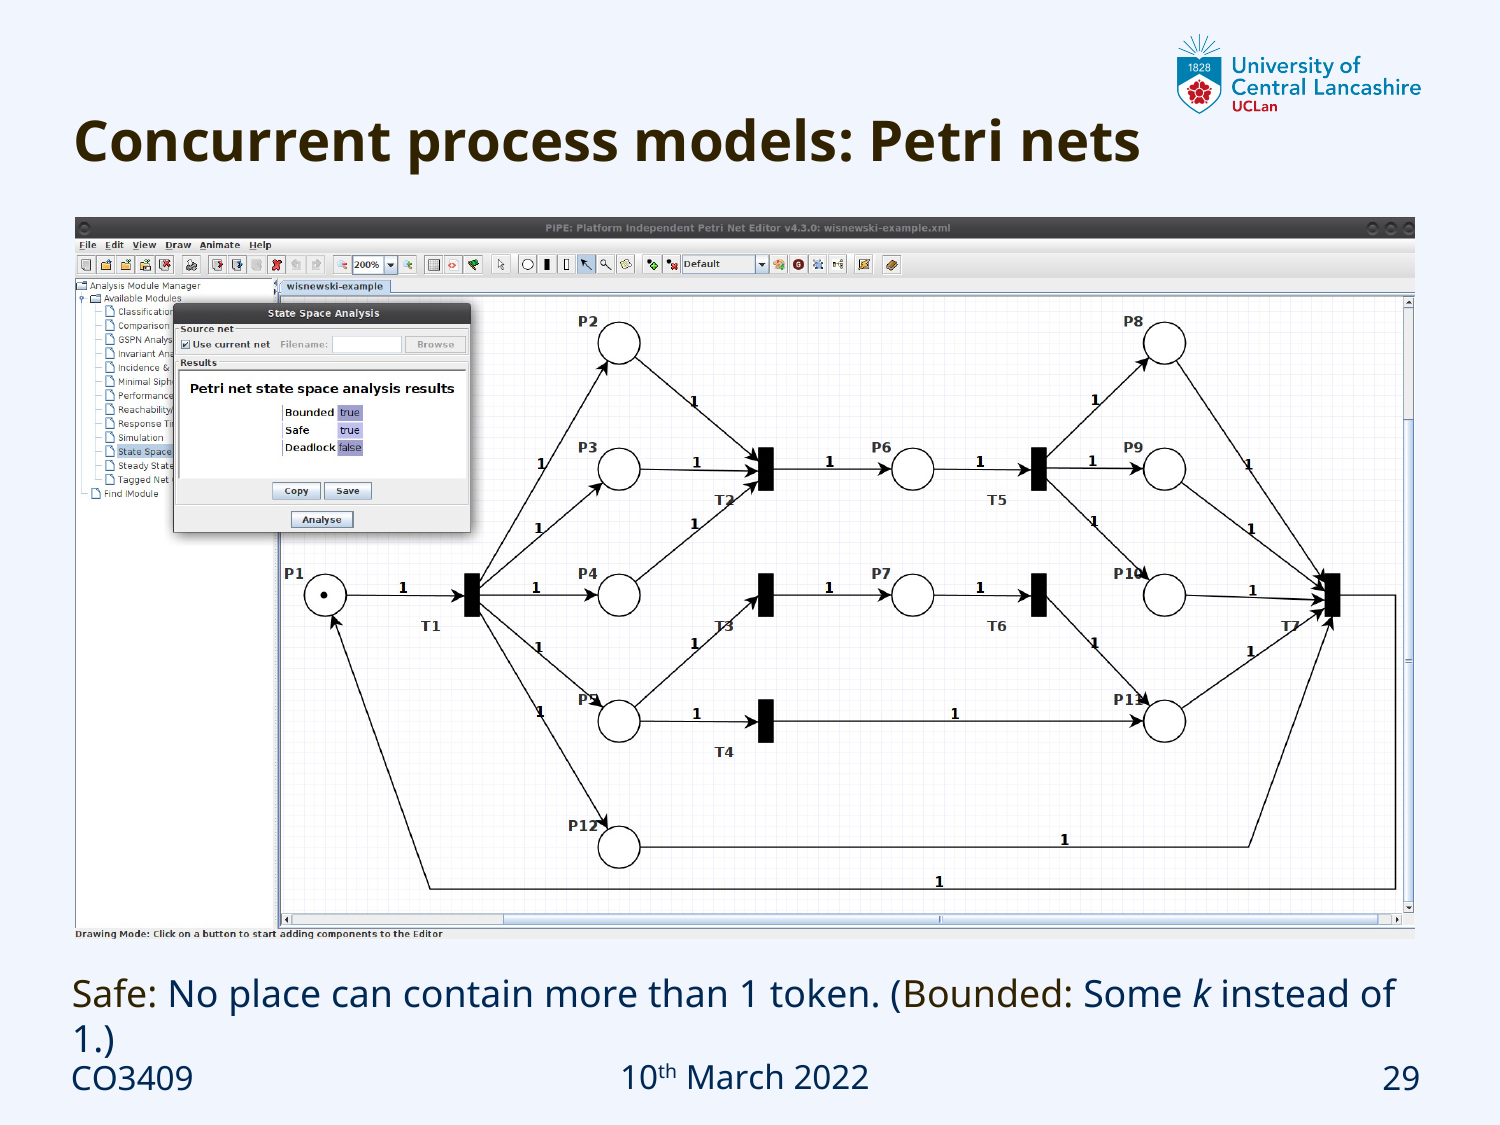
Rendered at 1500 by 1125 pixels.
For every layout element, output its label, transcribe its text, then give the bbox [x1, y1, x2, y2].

picture [75, 217, 1415, 939]
picture [1177, 34, 1421, 93]
text_box Safe: No place can contain more than 1 token. (Bounded: Some k instead of 1.) [57, 962, 1442, 1023]
title Concurrent process models: Petri nets [58, 93, 1475, 186]
